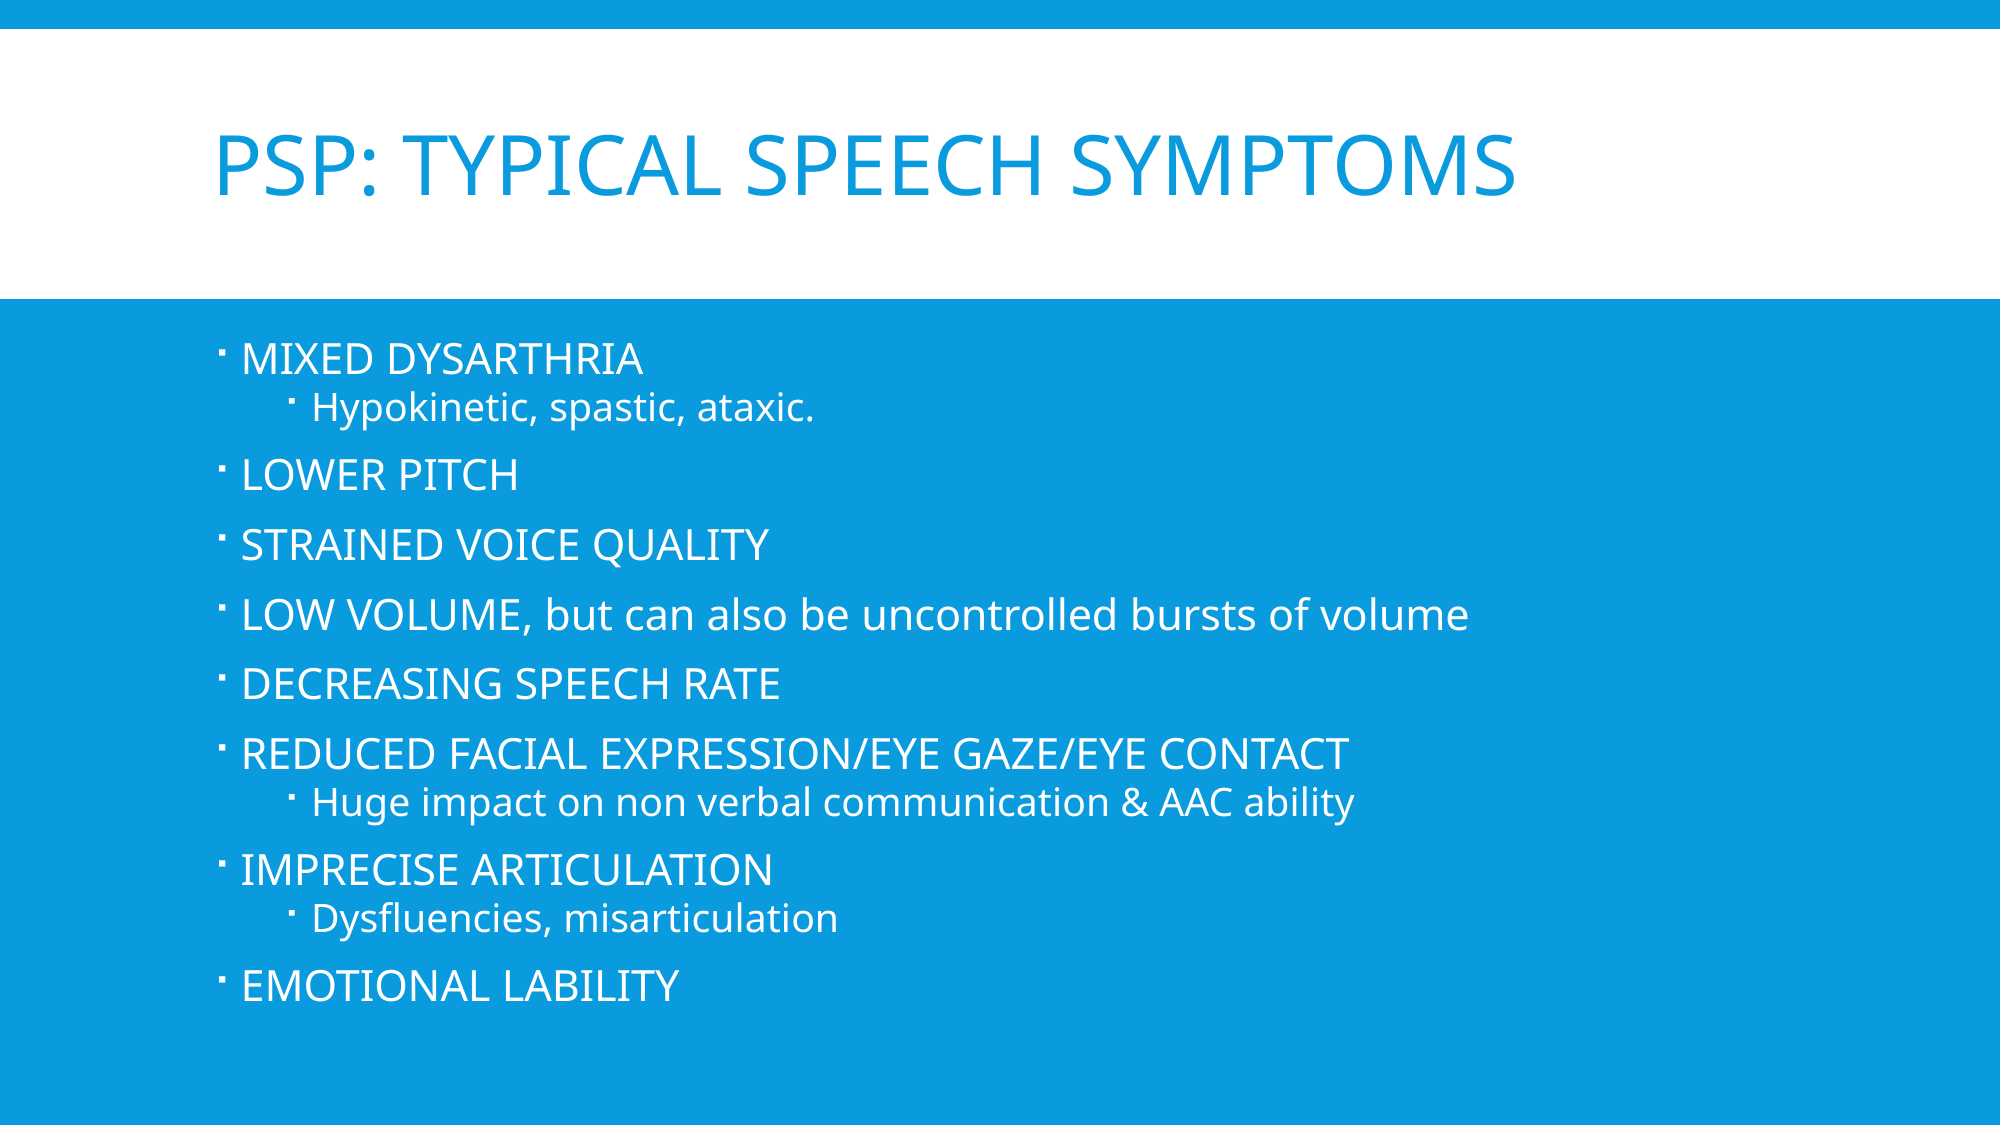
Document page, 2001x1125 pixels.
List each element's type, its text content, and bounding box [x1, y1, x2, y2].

title PSP: TYPICAL SPEECH SYMPTOMS [197, 46, 1803, 294]
list MIXED DYSARTHRIA Hypokinetic, spastic, ataxic. LOWER PITCH STRAINED VOICE QUALITY LOW VOLUME, but can also be uncontrolled bursts of volume DECREASING SPEECH RATE REDUCED FACIAL EXPRESSION/EYE GAZE/EYE CONTACT Huge impact on non verbal communication & AAC ability IMPRECISE ARTICULATION Dysfluencies, misarticulation EMOTIONAL LABILITY [197, 329, 1803, 1021]
